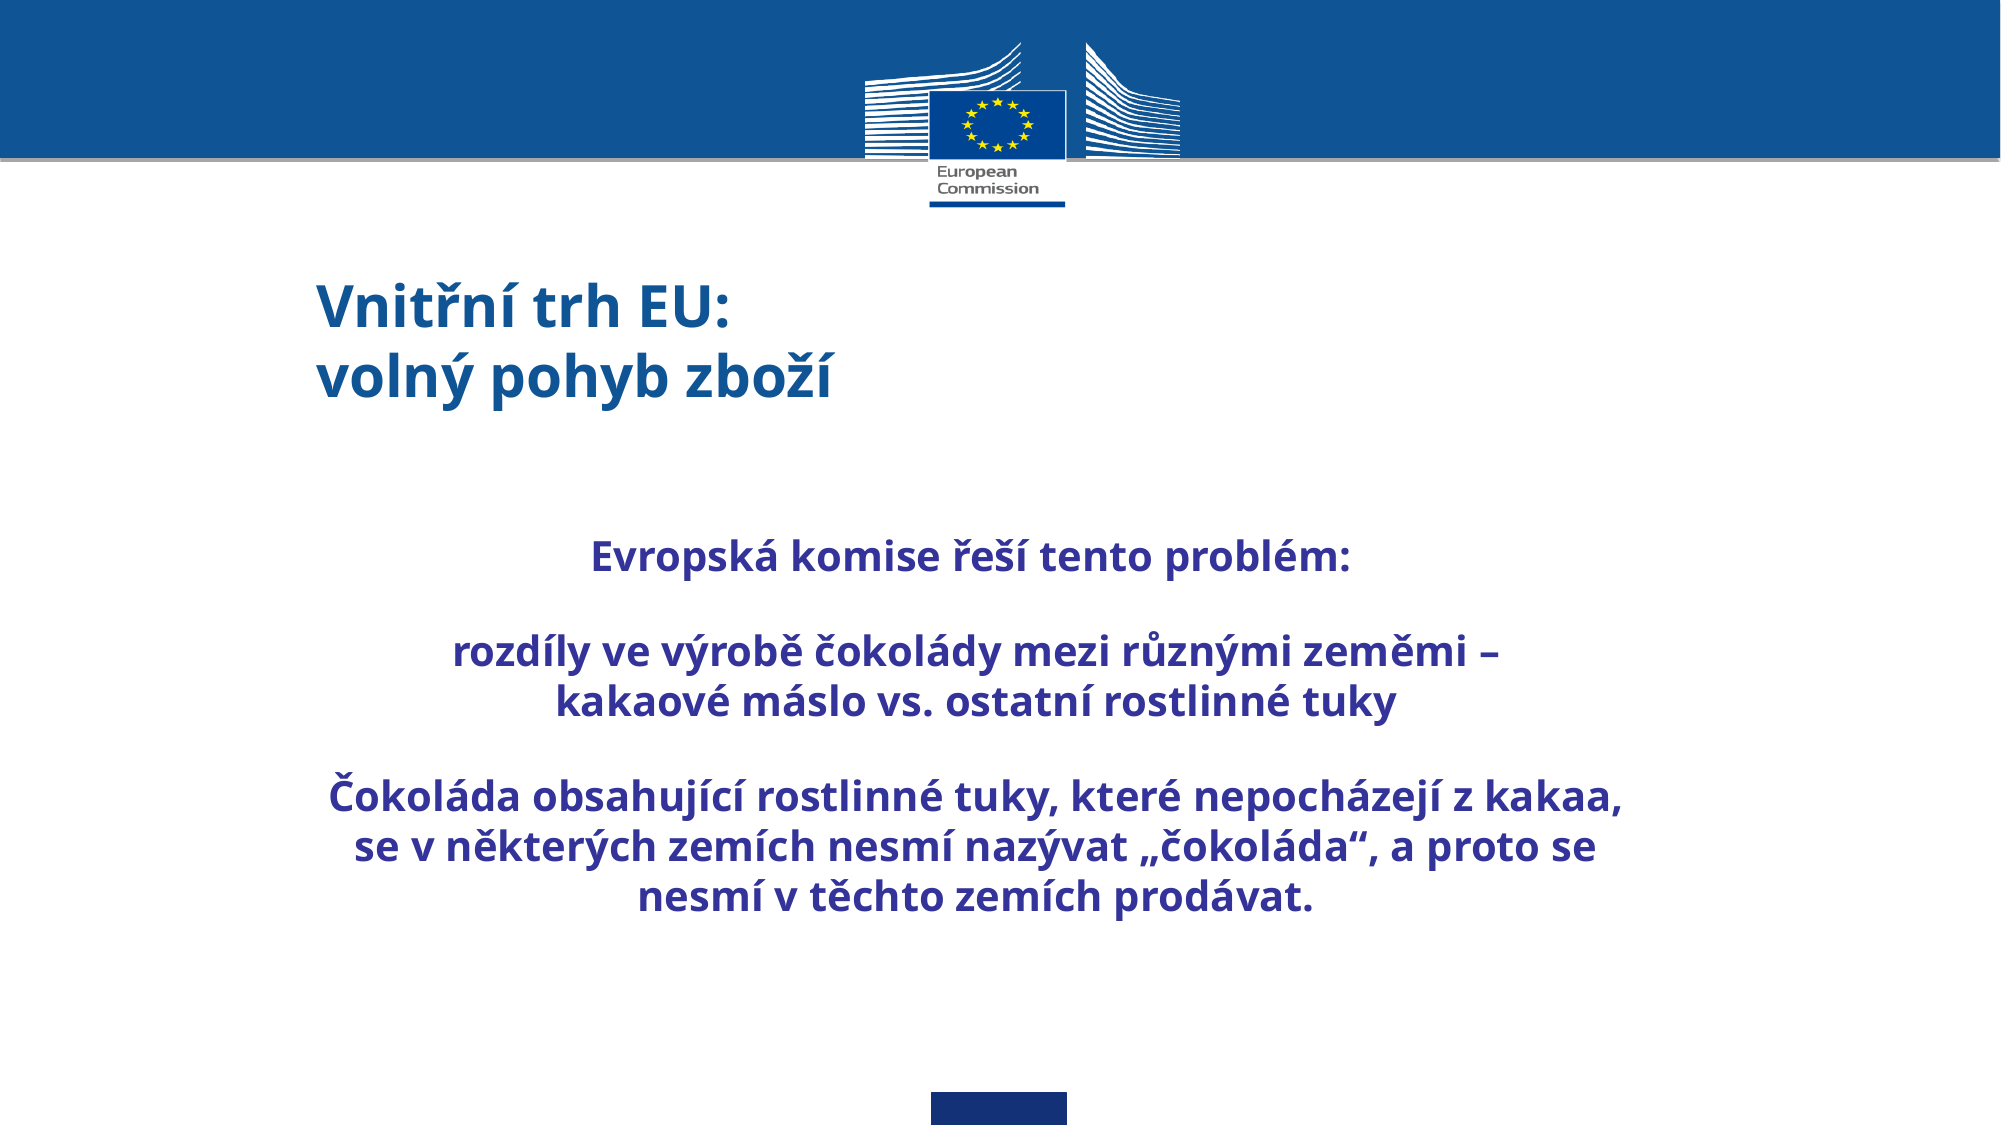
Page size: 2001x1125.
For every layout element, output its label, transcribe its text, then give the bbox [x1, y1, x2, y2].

text_box Vnitřní trh EU: volný pohyb zboží [301, 245, 1520, 433]
text_box Evropská komise řeší tento problém: rozdíly ve výrobě čokolády mezi různými zeměmi – kakaové máslo vs. ostatní rostlinné tuky Čokoláda obsahující rostlinné tuky, které nepocházejí z kakaa, se v některých zemích nesmí nazývat „čokoláda“, a proto se nesmí v těchto zemích prodávat. [249, 432, 1644, 1000]
